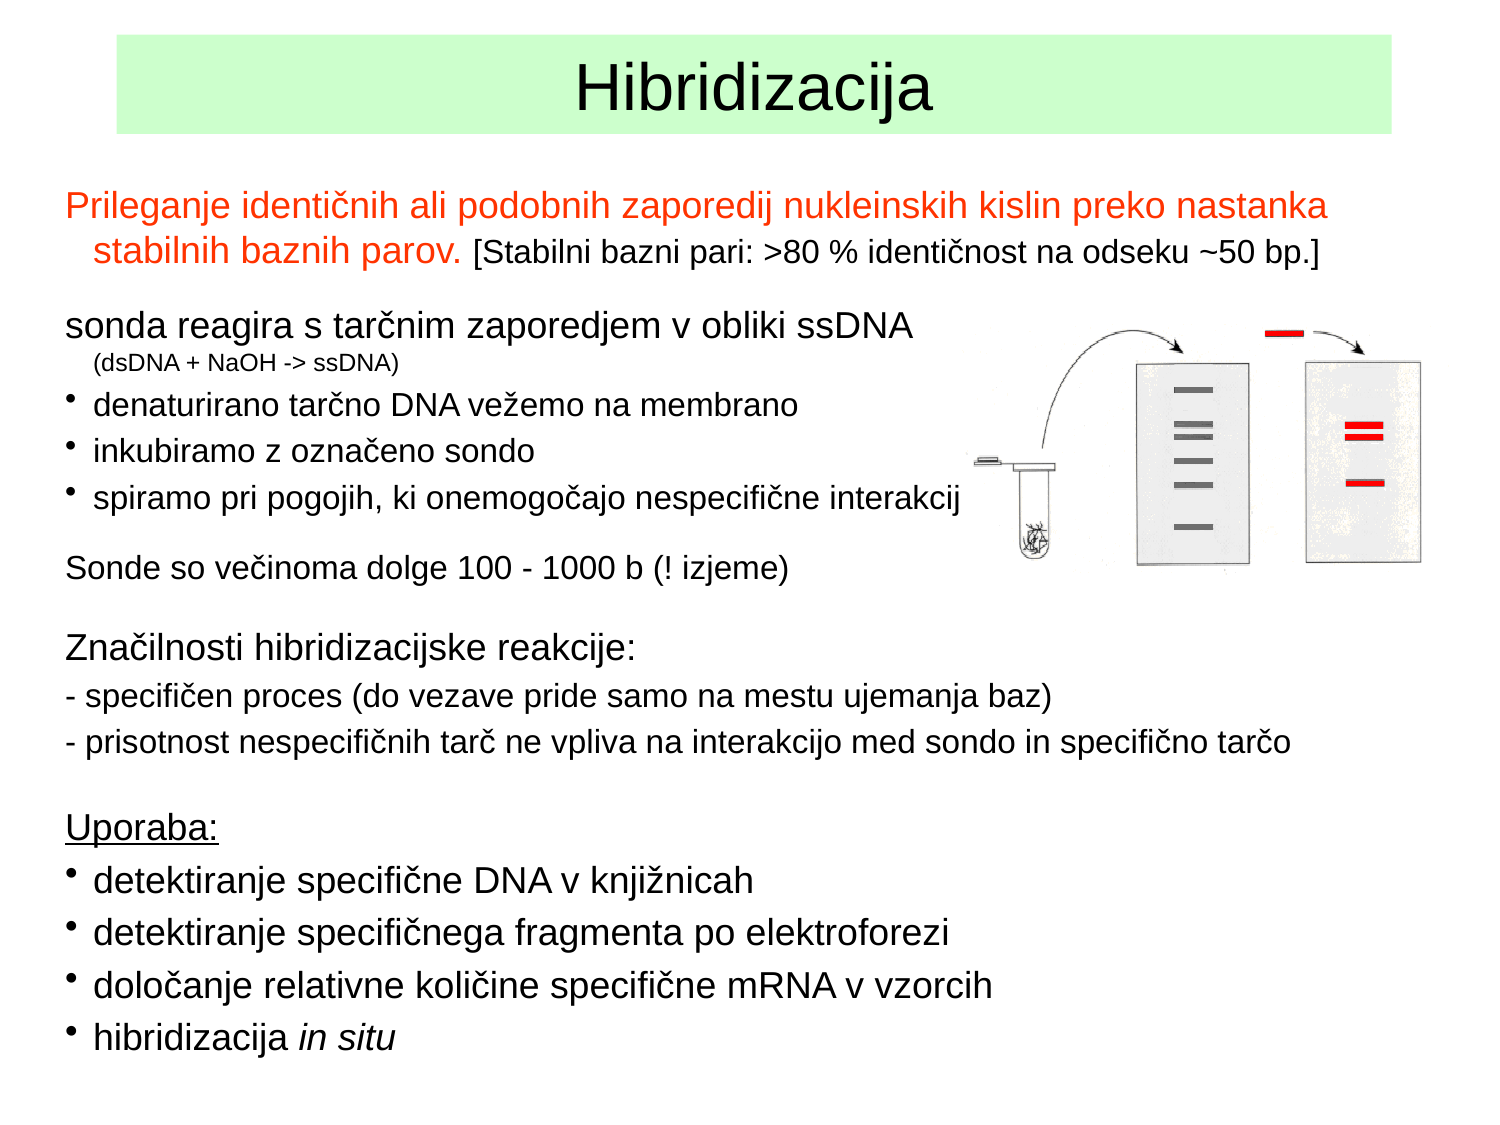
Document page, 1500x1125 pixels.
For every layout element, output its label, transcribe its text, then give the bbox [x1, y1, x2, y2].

list Prileganje identičnih ali podobnih zaporedij nukleinskih kislin preko nastanka stabilnih baznih parov. [Stabilni bazni pari: >80 % identičnost na odseku ~50 bp.] sonda reagira s tarčnim zaporedjem v obliki ssDNA (dsDNA + NaOH -> ssDNA) denaturirano tarčno DNA vežemo na membrano inkubiramo z označeno sondo spiramo pri pogojih, ki onemogočajo nespecifične interakcije Sonde so večinoma dolge 100 - 1000 b (! izjeme) Značilnosti hibridizacijske reakcije: - specifičen proces (do vezave pride samo na mestu ujemanja baz) - prisotnost nespecifičnih tarč ne vpliva na interakcijo med sondo in specifično tarčo Uporaba: detektiranje specifične DNA v knjižnicah detektiranje specifičnega fragmenta po elektroforezi določanje relativne količine specifične mRNA v vzorcih hibridizacija in situ [50, 173, 1467, 1091]
picture [962, 324, 1450, 575]
title Hibridizacija [116, 34, 1392, 134]
